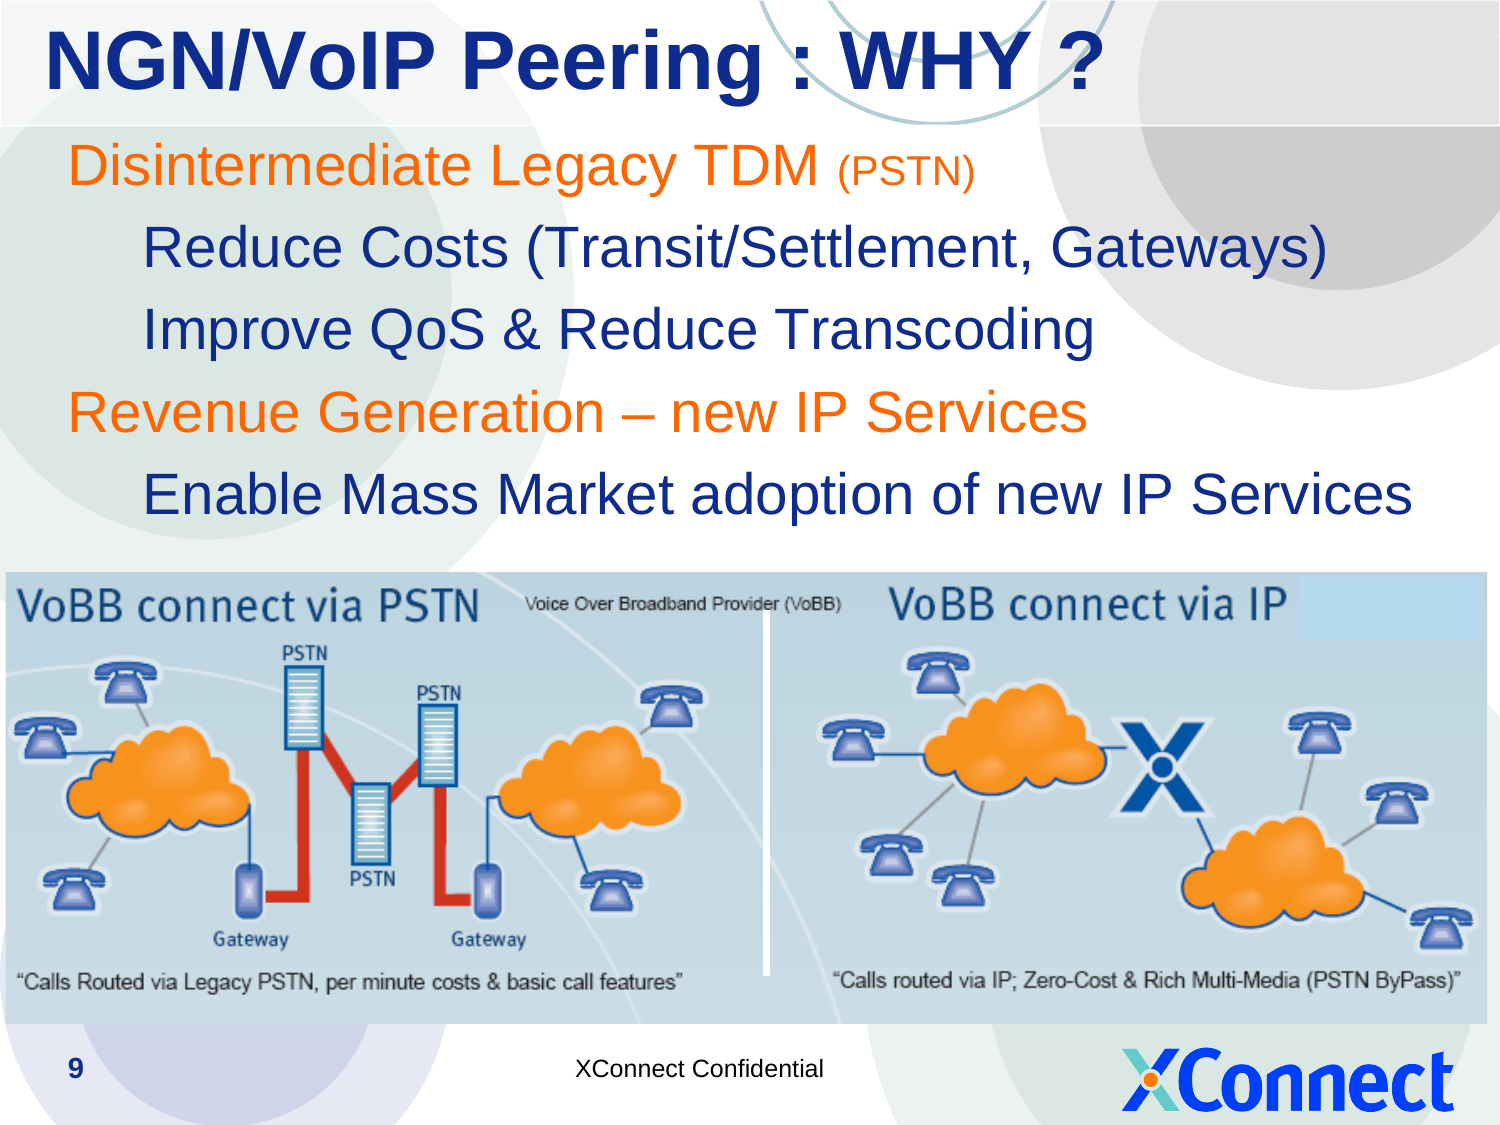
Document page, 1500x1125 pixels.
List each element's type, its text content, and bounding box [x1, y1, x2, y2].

list Disintermediate Legacy TDM (PSTN) Reduce Costs (Transit/Settlement, Gateways) Improve QoS & Reduce Transcoding Revenue Generation – new IP Services Enable Mass Market adoption of new IP Services [53, 125, 1500, 560]
picture [1116, 1042, 1459, 1118]
picture [5, 572, 1488, 1024]
title NGN/VoIP Peering : WHY ? [29, 2, 1483, 119]
